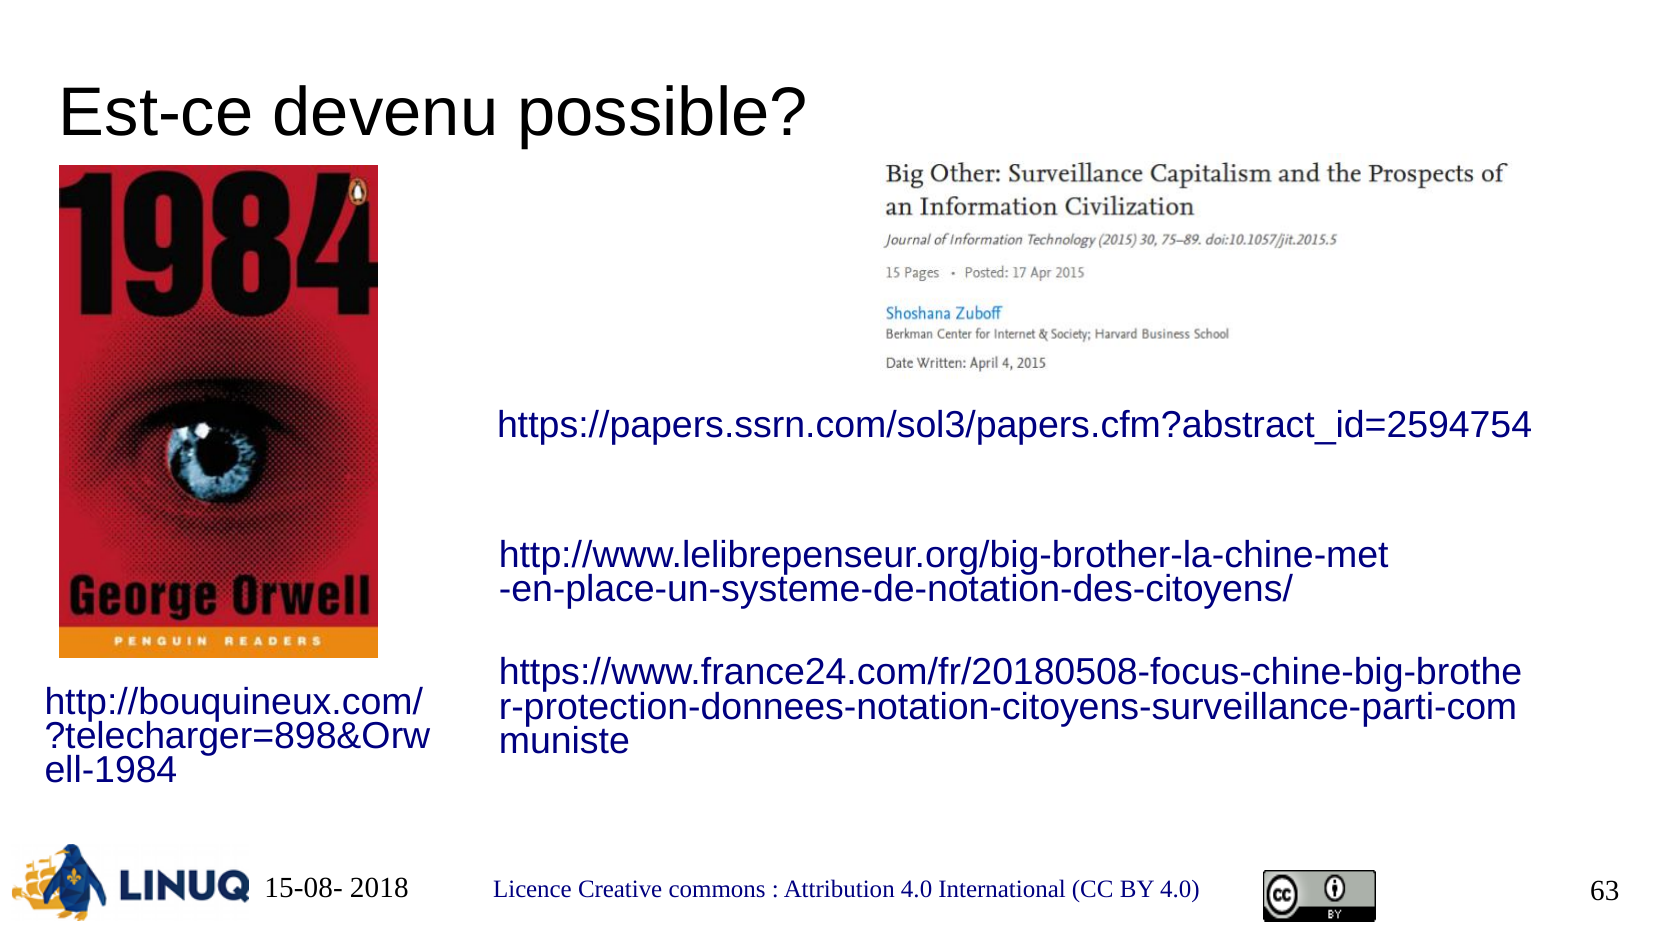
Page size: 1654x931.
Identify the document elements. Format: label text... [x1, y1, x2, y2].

picture [1263, 870, 1376, 922]
picture [11, 844, 249, 921]
text_box http://www.lelibrepenseur.org/big-brother-la-chine-met-en-place-un-systeme-de-notation-des-citoyens/ [484, 525, 1410, 625]
text_box http://bouquineux.com/?telecharger=898&Orwell-1984 [29, 673, 449, 827]
text_box https://www.france24.com/fr/20180508-focus-chine-big-brother-protection-donnees-notation-citoyens-surveillance-parti-communiste [484, 643, 1548, 798]
picture [59, 165, 378, 658]
title Est-ce devenu possible? [59, 33, 815, 189]
text_box https://papers.ssrn.com/sol3/papers.cfm?abstract_id=2594754 [482, 395, 1548, 453]
picture [880, 153, 1536, 389]
